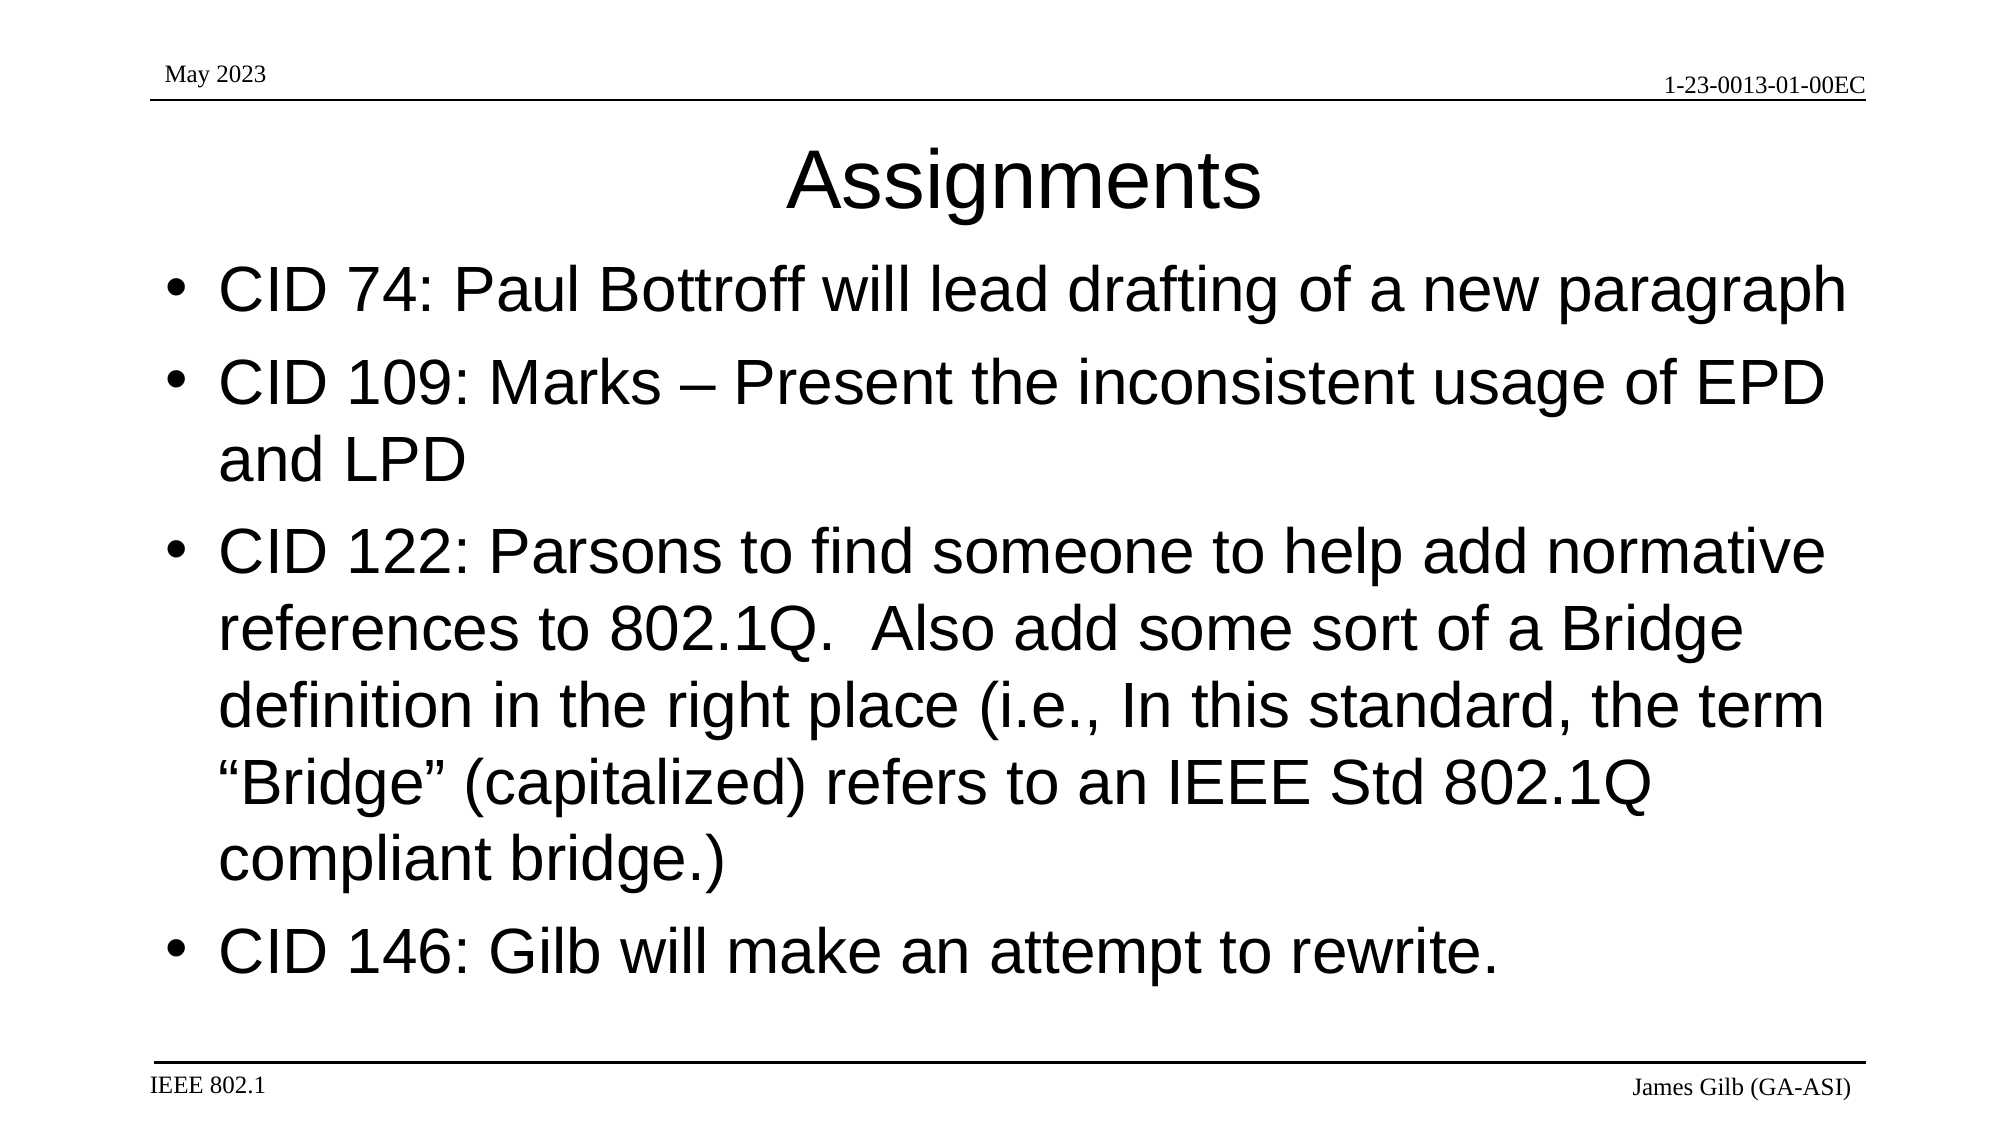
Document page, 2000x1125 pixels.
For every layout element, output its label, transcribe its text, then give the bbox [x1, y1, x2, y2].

list CID 74: Paul Bottroff will lead drafting of a new paragraph CID 109: Marks – Present the inconsistent usage of EPD and LPD CID 122: Parsons to find someone to help add normative references to 802.1Q. Also add some sort of a Bridge definition in the right place (i.e., In this standard, the term “Bridge” (capitalized) refers to an IEEE Std 802.1Q compliant bridge.) CID 146: Gilb will make an attempt to rewrite. [149, 239, 1900, 1051]
title Assignments [149, 112, 1900, 238]
